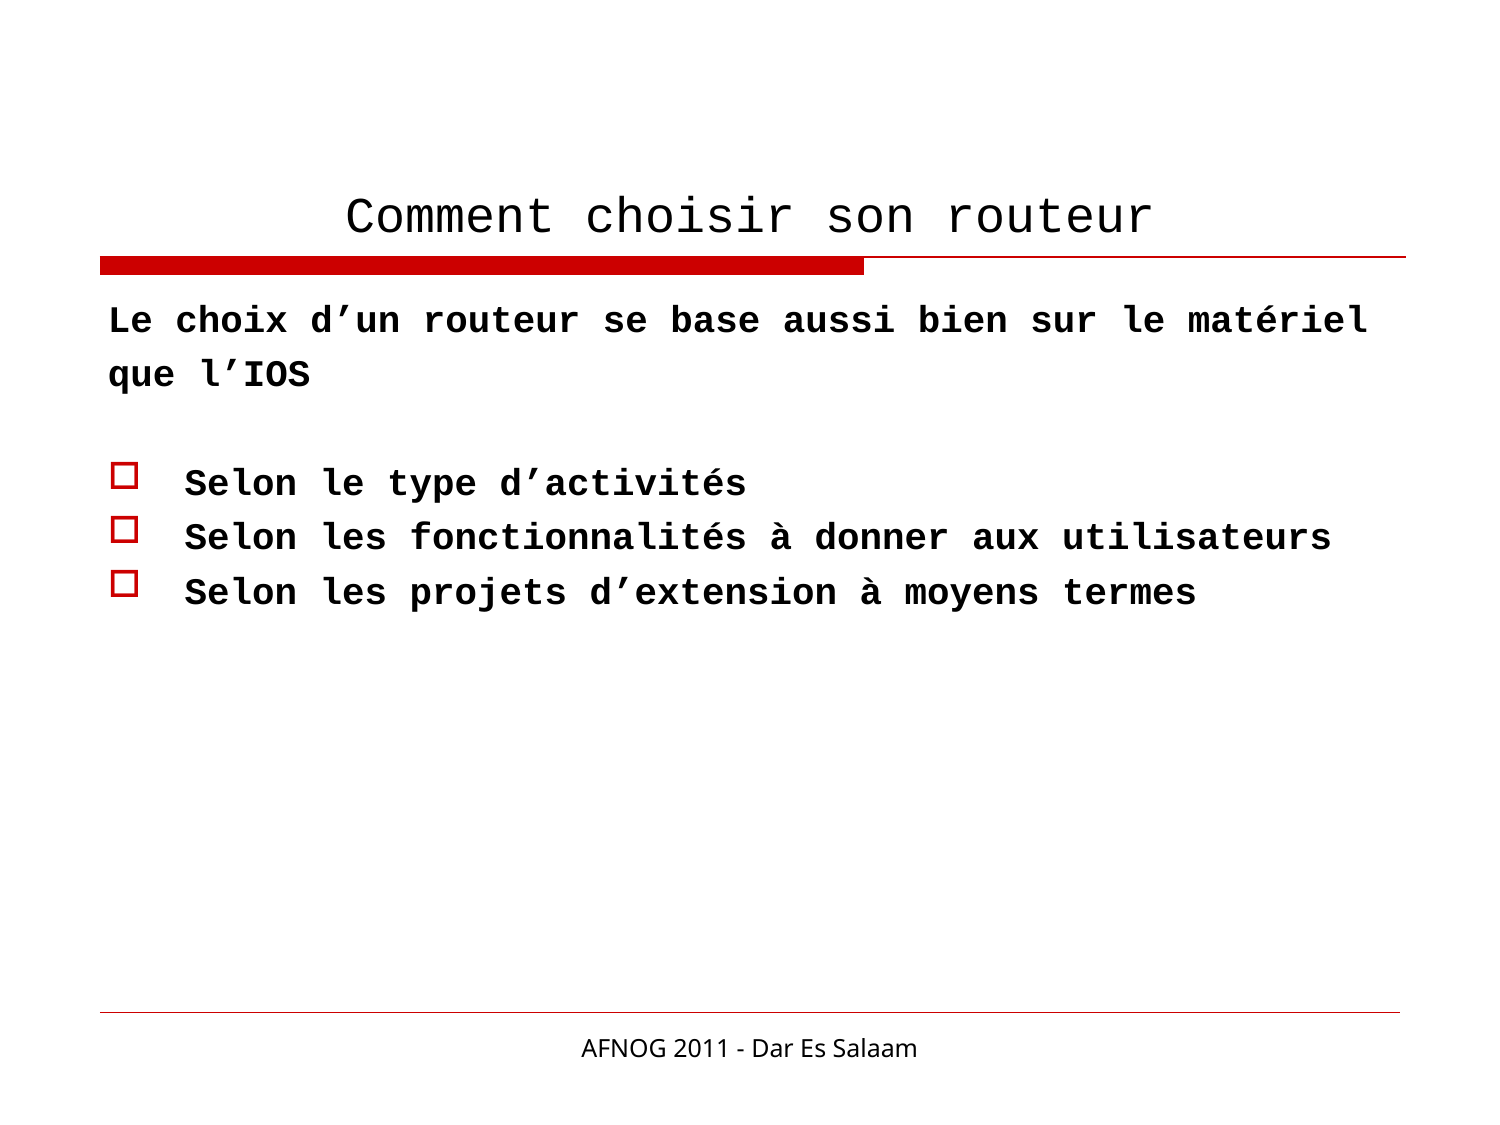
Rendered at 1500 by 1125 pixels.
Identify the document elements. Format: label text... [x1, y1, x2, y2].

title Comment choisir son routeur [94, 49, 1407, 250]
text_box AFNOG 2011 - Dar Es Salaam [512, 1024, 988, 1103]
list Le choix d’un routeur se base aussi bien sur le matériel que l’IOS Selon le type d’activités Selon les fonctionnalités à donner aux utilisateurs Selon les projets d’extension à moyens termes [92, 287, 1406, 988]
